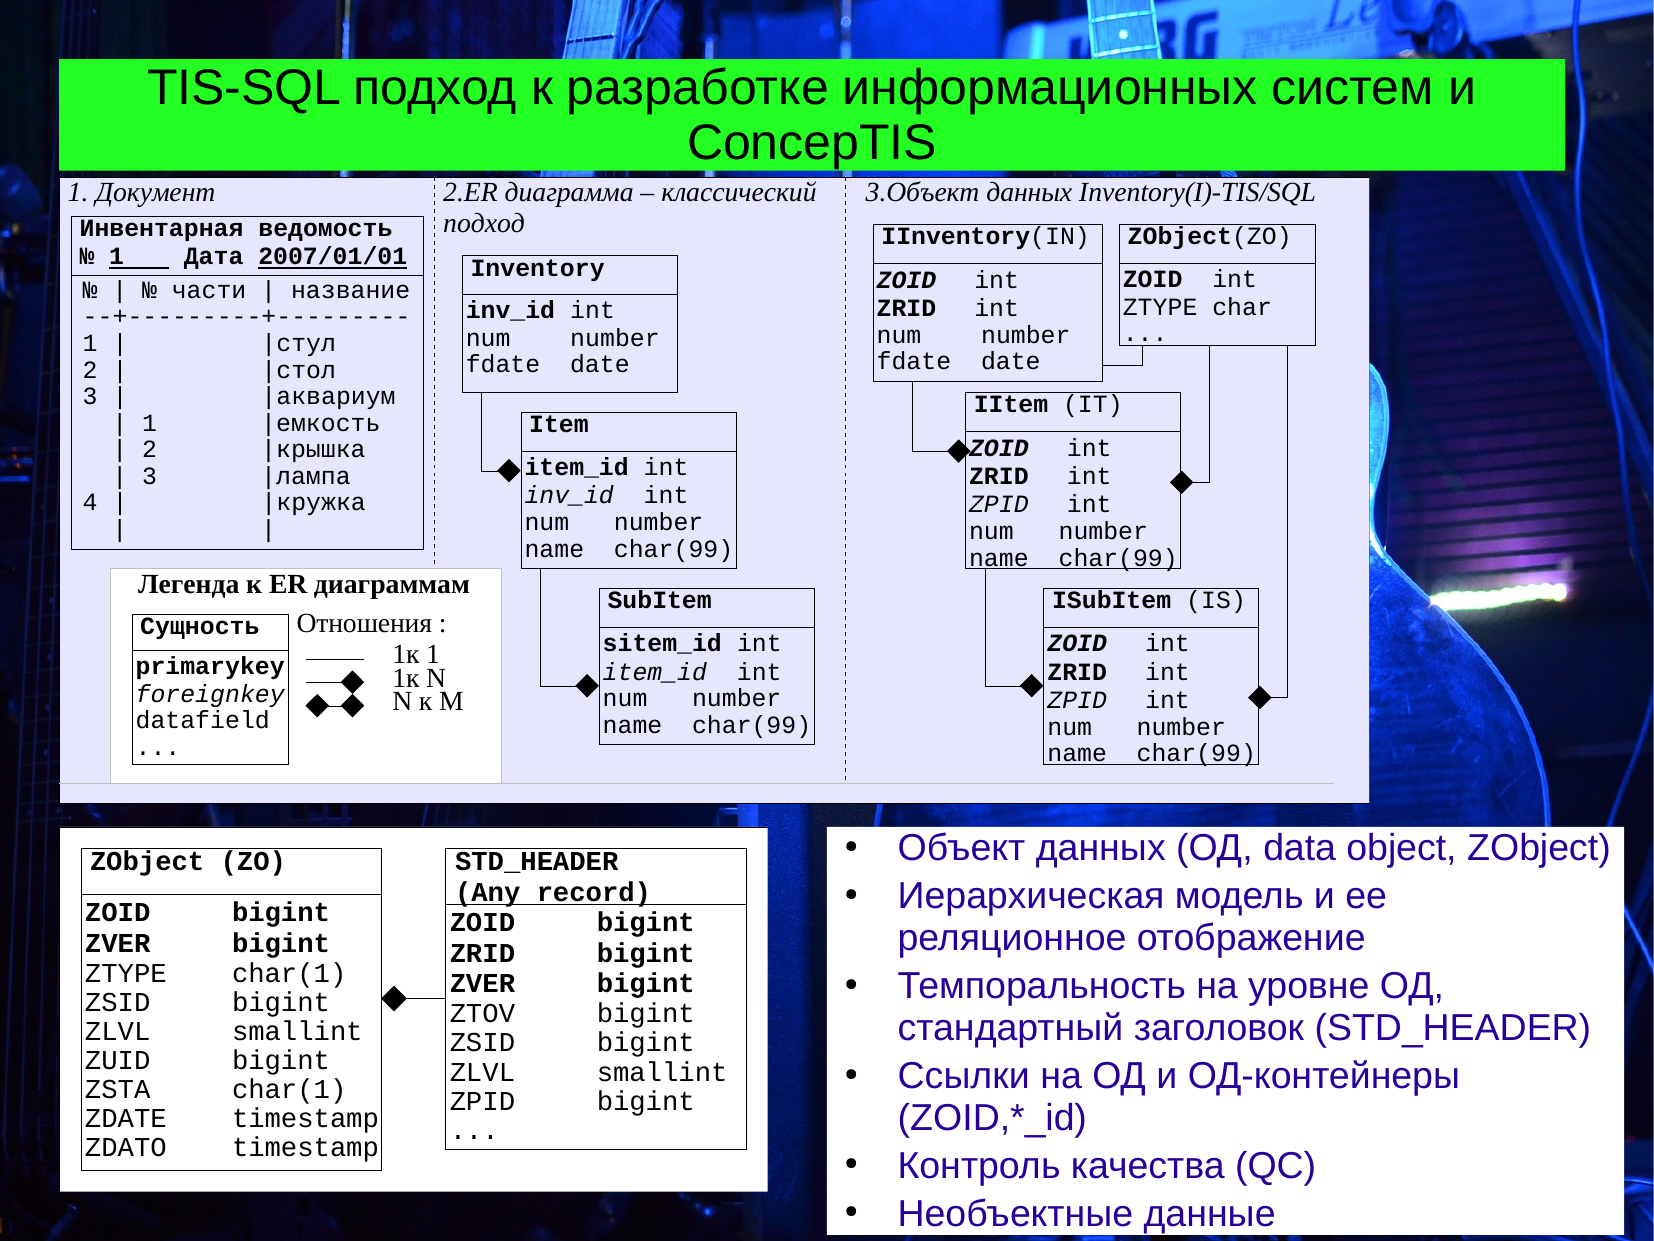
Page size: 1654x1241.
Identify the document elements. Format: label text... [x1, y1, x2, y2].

list Объект данных (ОД, data object, ZObject) Иерархическая модель и ее реляционное отображение Темпоральность на уровне ОД, стандартный заголовок (STD_HEADER) Ссылки на ОД и ОД-контейнеры (ZOID,*_id) Контроль качества (QC) Необъектные данные [826, 826, 1625, 1235]
title TIS-SQL подход к разработке информационных систем и ConcepTIS [59, 59, 1566, 171]
picture [0, 0, 1654, 1241]
